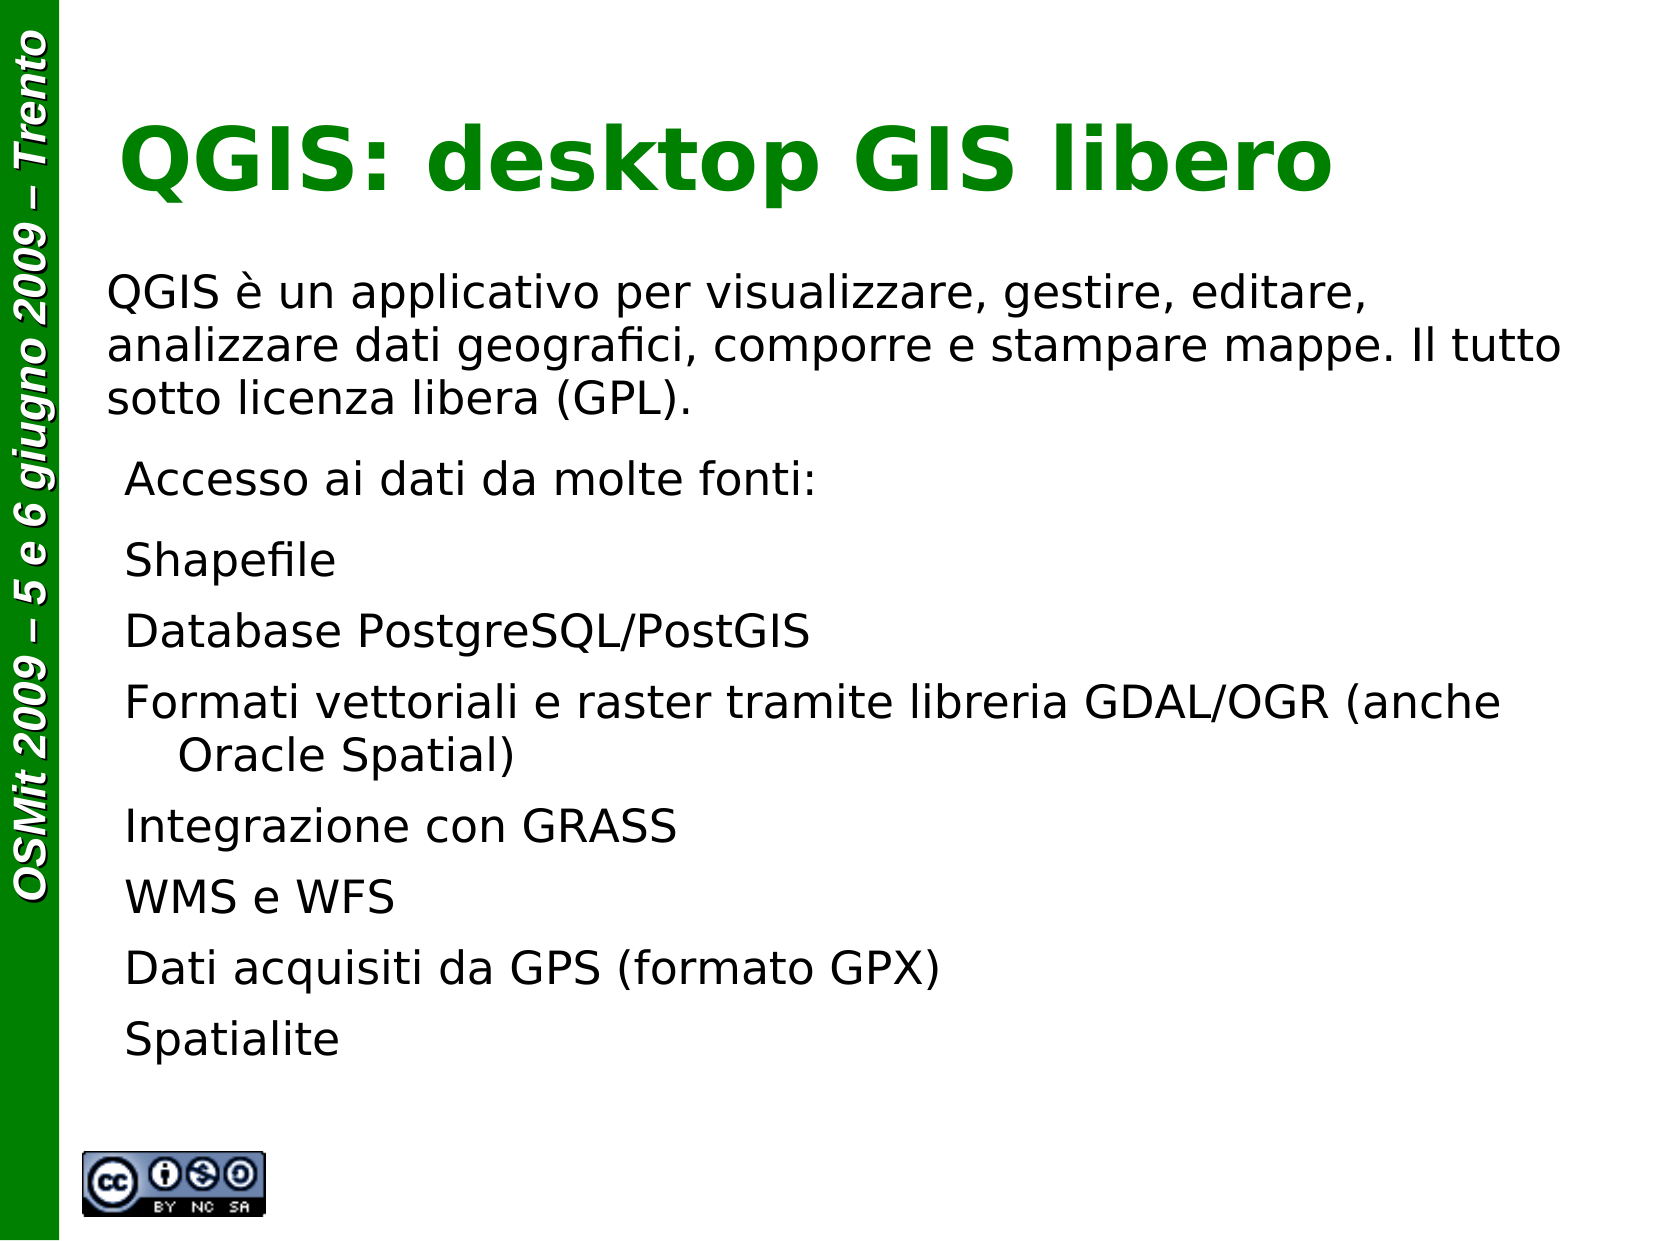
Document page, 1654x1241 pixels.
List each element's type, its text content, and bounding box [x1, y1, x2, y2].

picture [82, 1151, 266, 1217]
title QGIS: desktop GIS libero [118, 64, 1394, 257]
list QGIS è un applicativo per visualizzare, gestire, editare, analizzare dati geografici, comporre e stampare mappe. Il tutto sotto licenza libera (GPL). Accesso ai dati da molte fonti: Shapefile Database PostgreSQL/PostGIS Formati vettoriali e raster tramite libreria GDAL/OGR (anche Oracle Spatial) Integrazione con GRASS WMS e WFS Dati acquisiti da GPS (formato GPX) Spatialite [106, 265, 1565, 1094]
